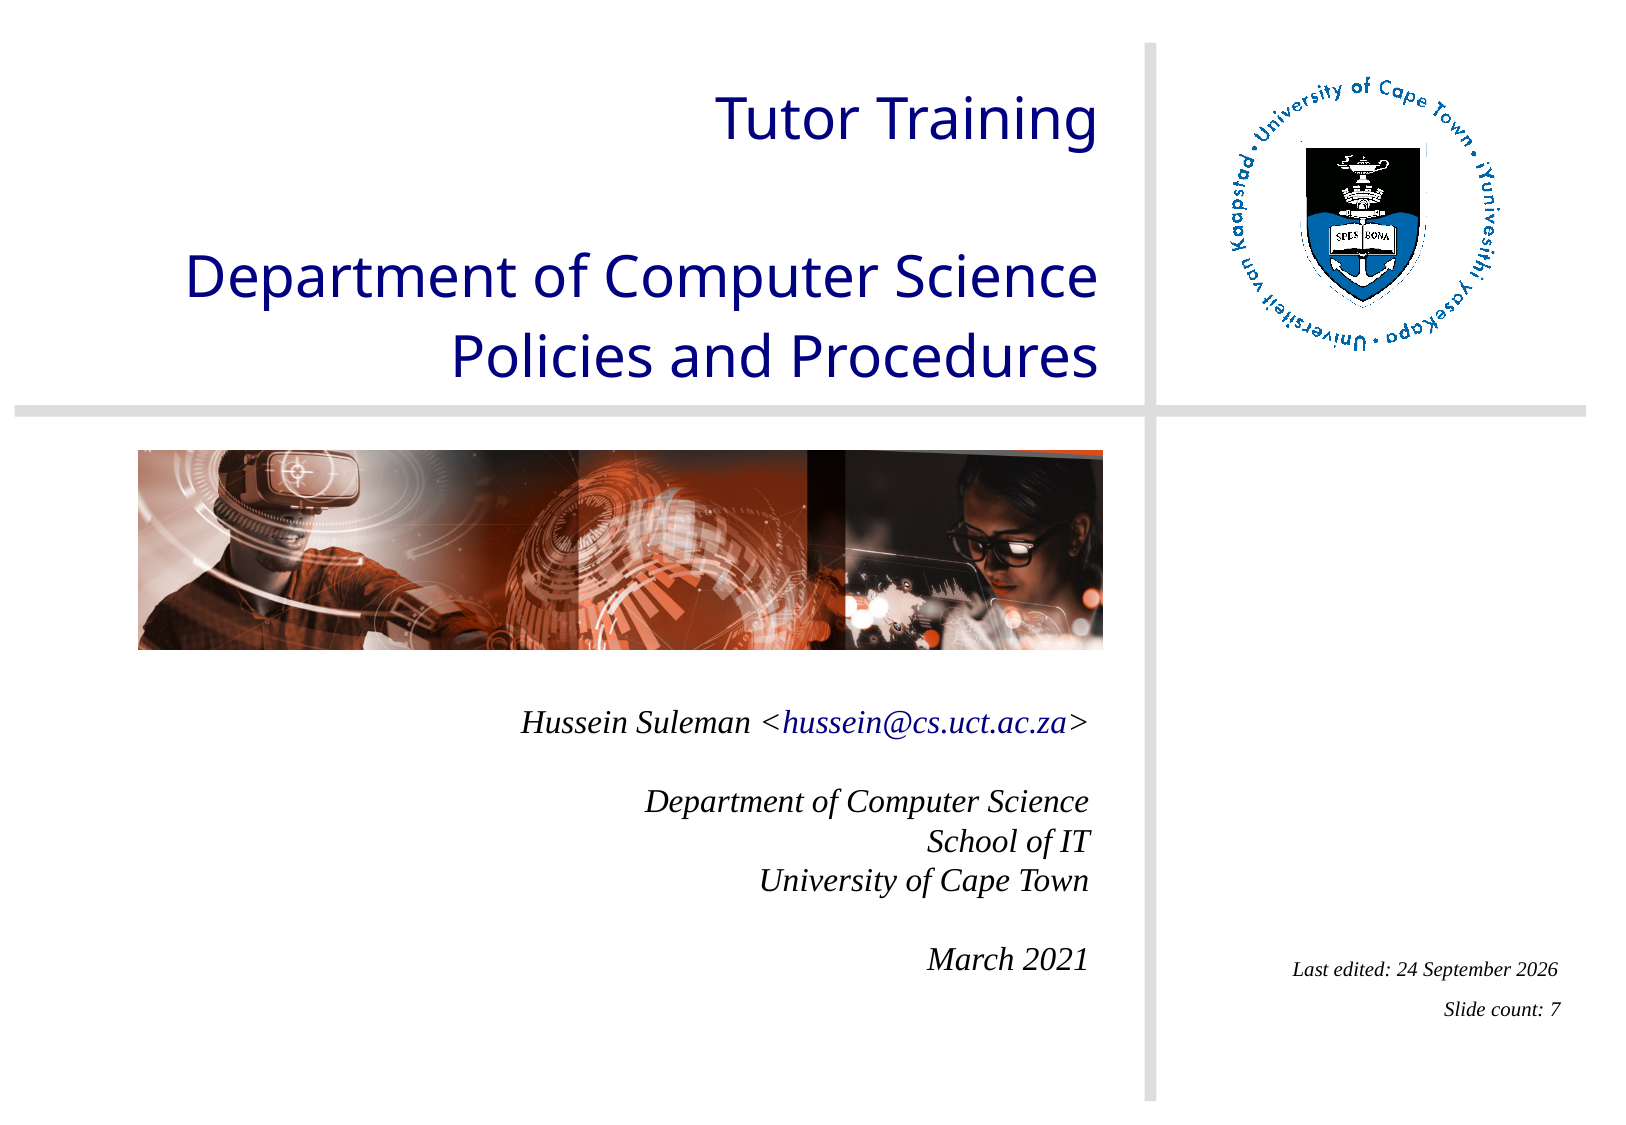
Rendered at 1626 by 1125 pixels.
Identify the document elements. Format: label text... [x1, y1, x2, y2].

subtitle Hussein Suleman <hussein@cs.uct.ac.za> Department of Computer Science School of IT University of Cape Town March 2021 [58, 702, 1105, 1069]
title Tutor Training Department of Computer Science Policies and Procedures [23, 108, 1100, 364]
picture [138, 450, 1103, 650]
picture [1169, 42, 1535, 386]
